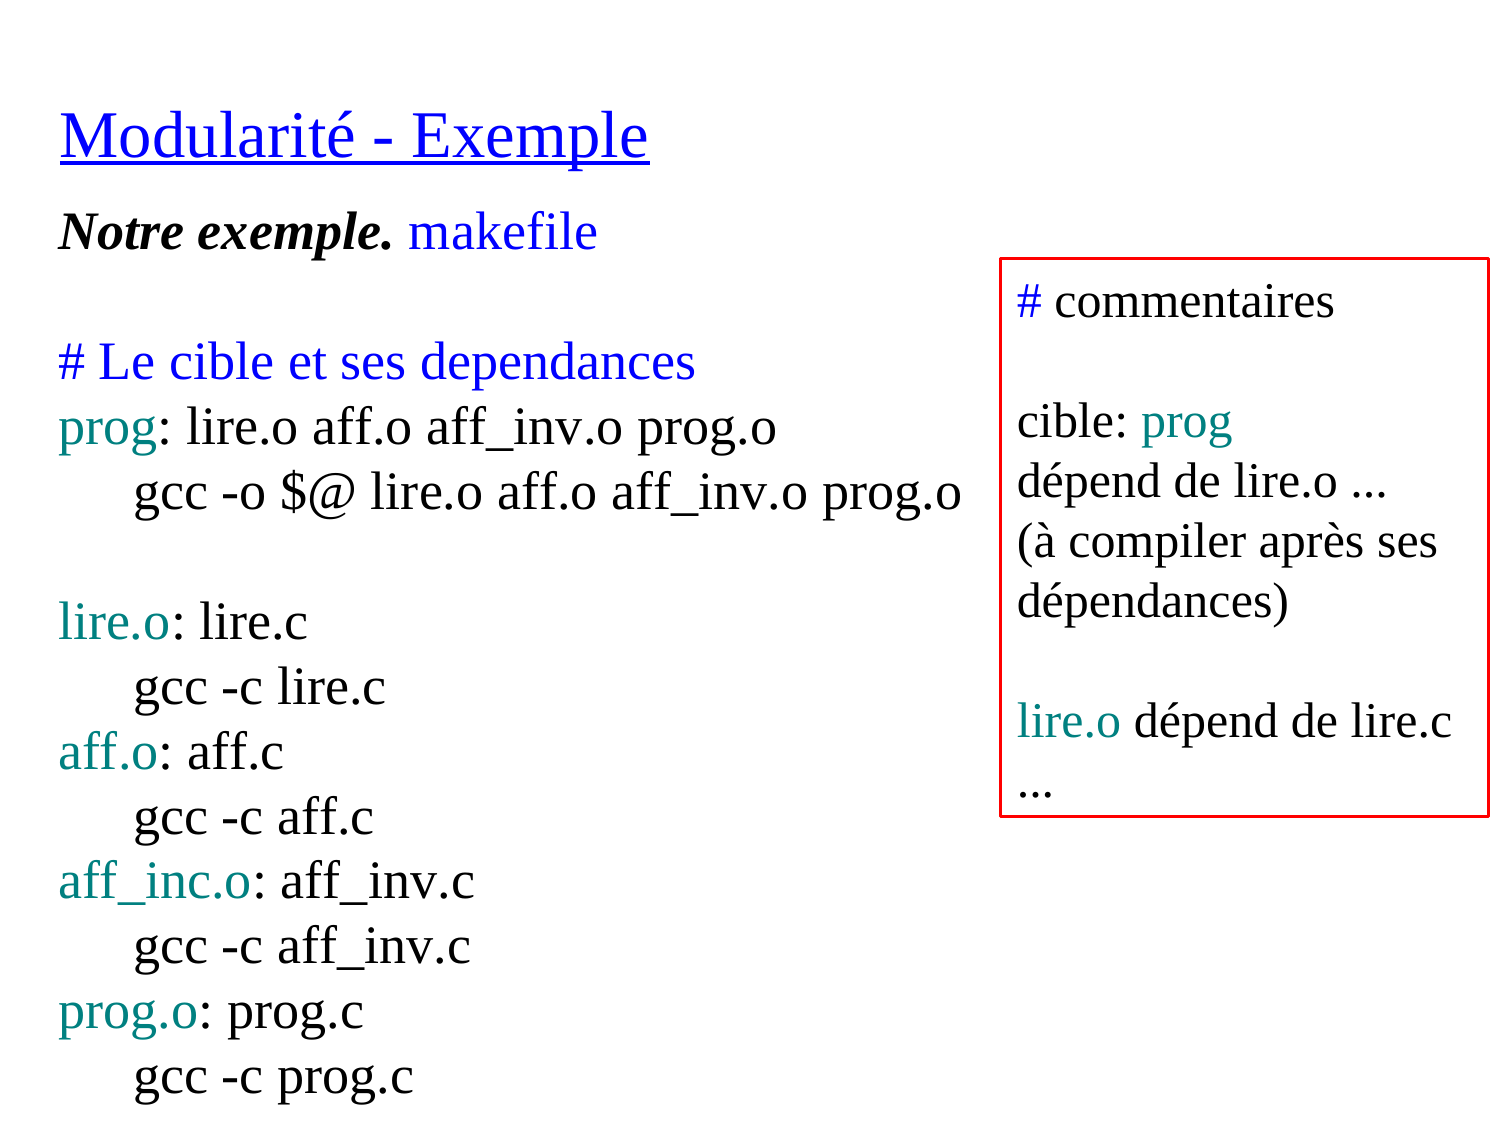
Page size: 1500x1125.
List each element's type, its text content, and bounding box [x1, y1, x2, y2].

text_box Notre exemple. makefile # Le cible et ses dependances prog: lire.o aff.o aff_inv.o prog.o gcc -o $@ lire.o aff.o aff_inv.o prog.o lire.o: lire.c gcc -c lire.c aff.o: aff.c gcc -c aff.c aff_inc.o: aff_inv.c gcc -c aff_inv.c prog.o: prog.c gcc -c prog.c [43, 187, 1013, 1113]
text_box # commentaires cible: prog dépend de lire.o ... (à compiler après ses dépendances) lire.o dépend de lire.c ... [1000, 258, 1489, 817]
text_box Modularité - Exemple [45, 83, 751, 179]
